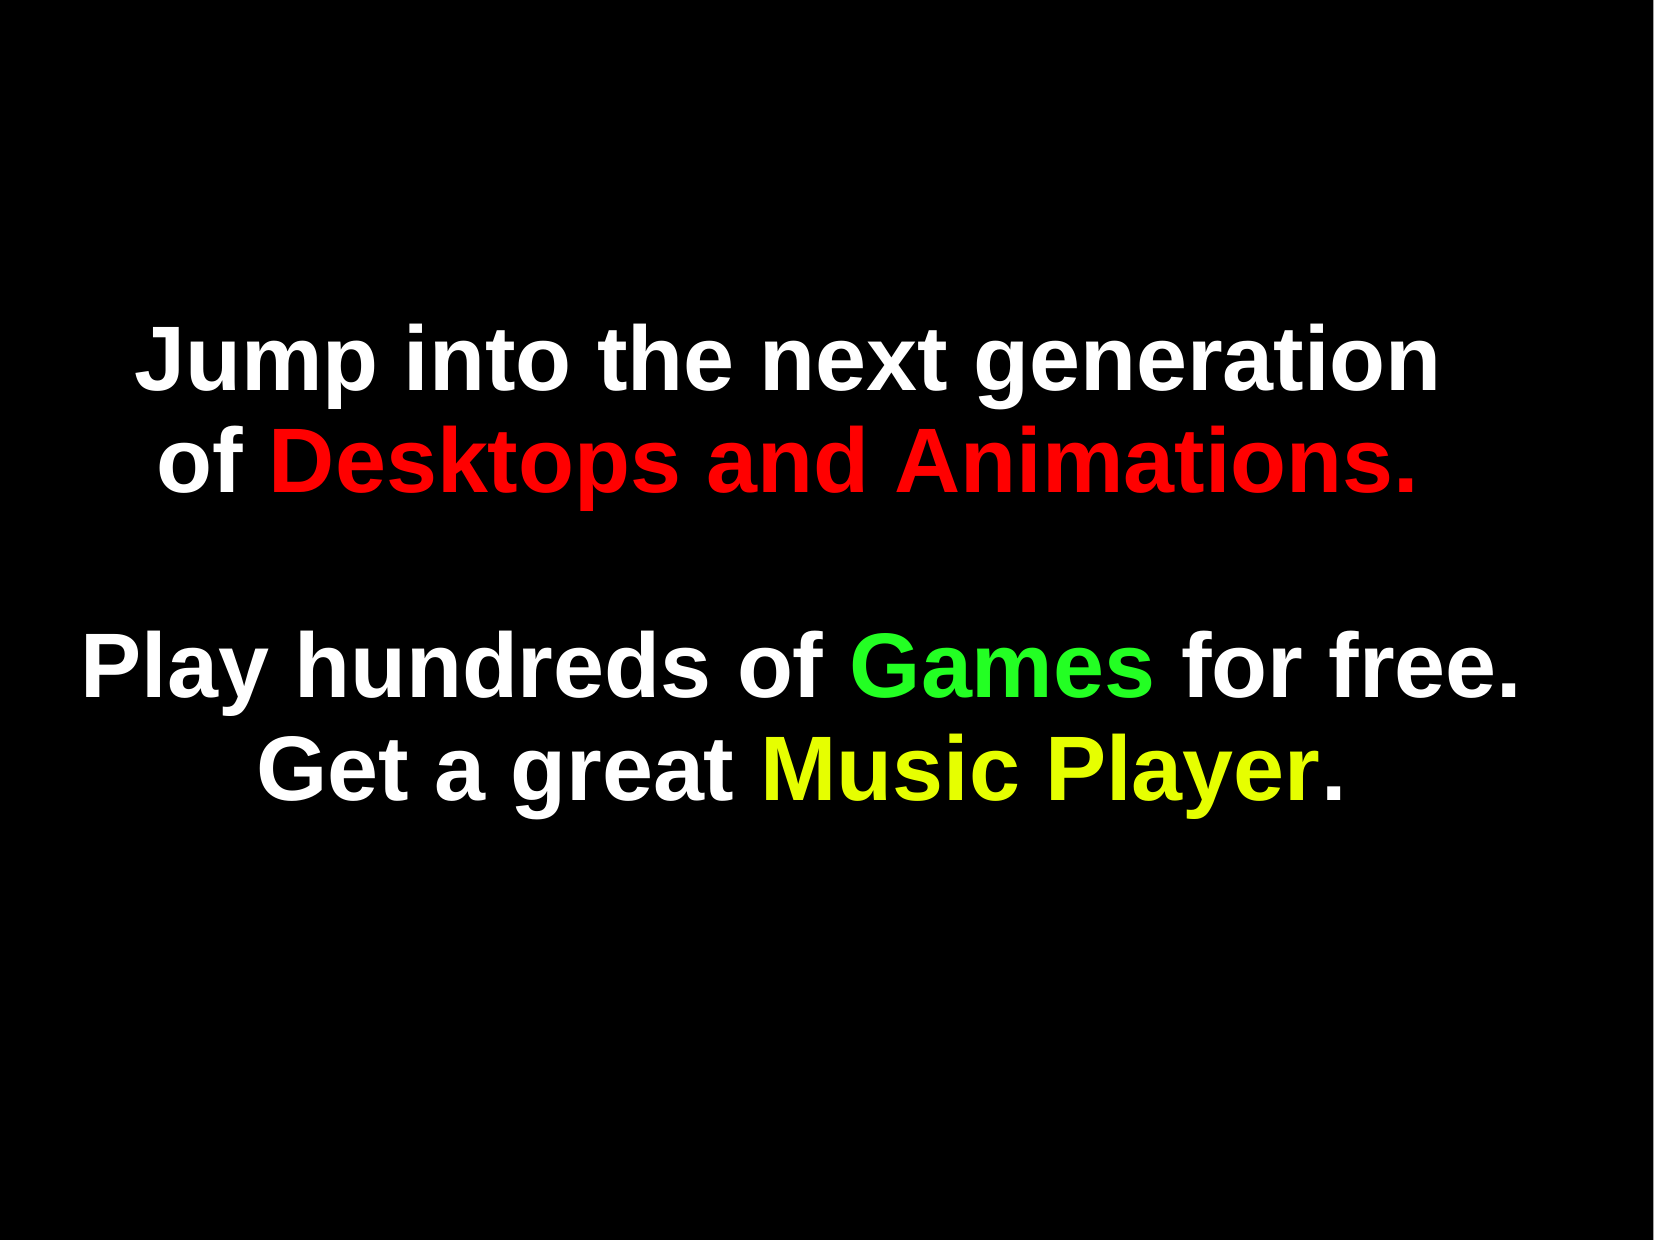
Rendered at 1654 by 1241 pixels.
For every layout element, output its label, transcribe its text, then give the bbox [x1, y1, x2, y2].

text_box Jump into the next generation of Desktops and Animations. Play hundreds of Games for free. Get a great Music Player. [40, 300, 1538, 1008]
